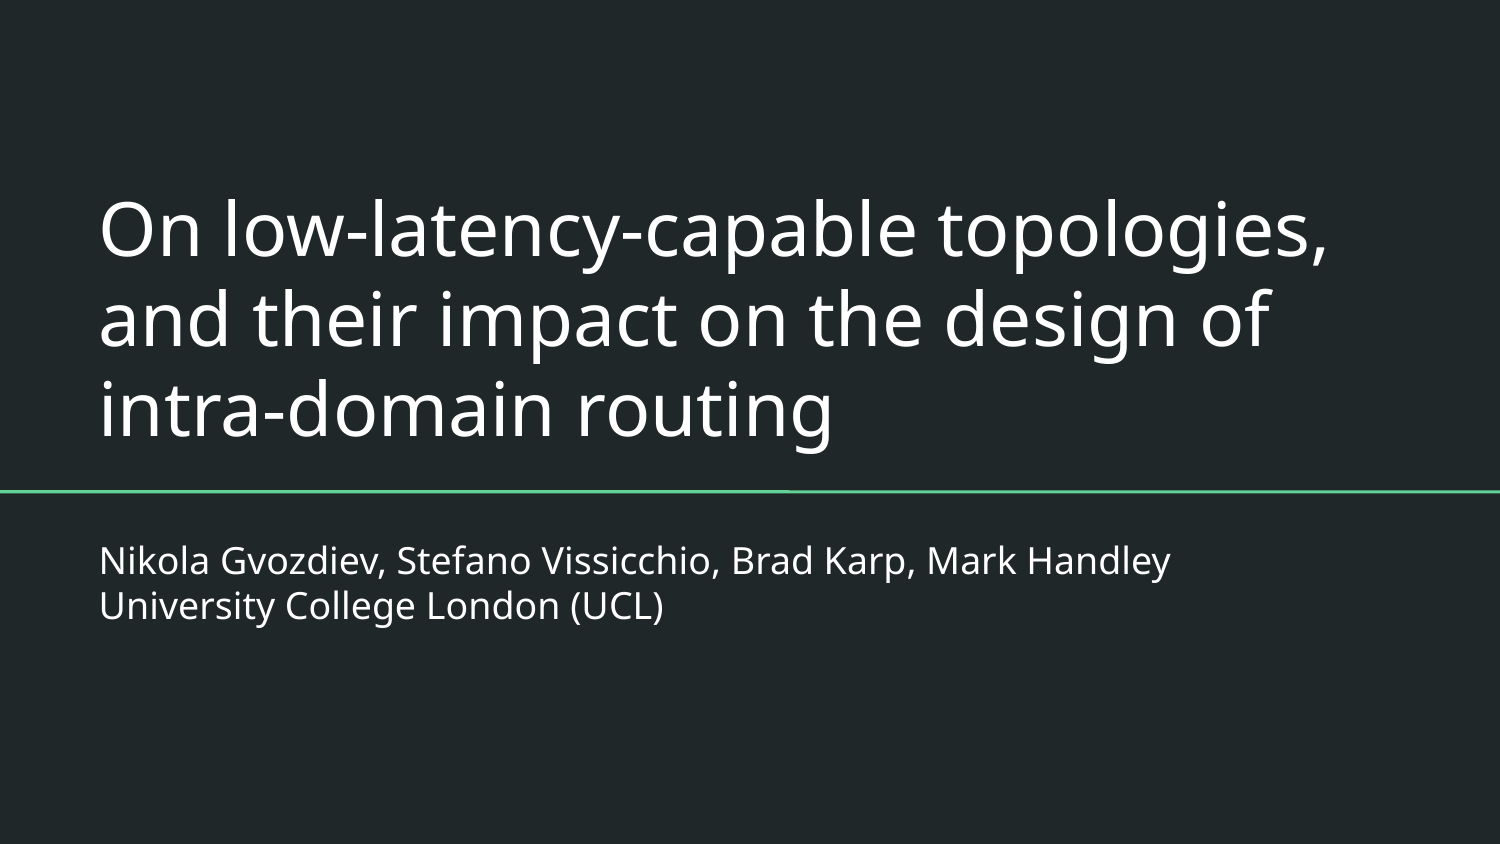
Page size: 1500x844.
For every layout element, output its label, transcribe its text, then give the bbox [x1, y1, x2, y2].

subtitle Nikola Gvozdiev, Stefano Vissicchio, Brad Karp, Mark Handley University College London (UCL) [83, 522, 1417, 626]
title On low-latency-capable topologies, and their impact on the design of intra-domain routing [83, 206, 1417, 467]
